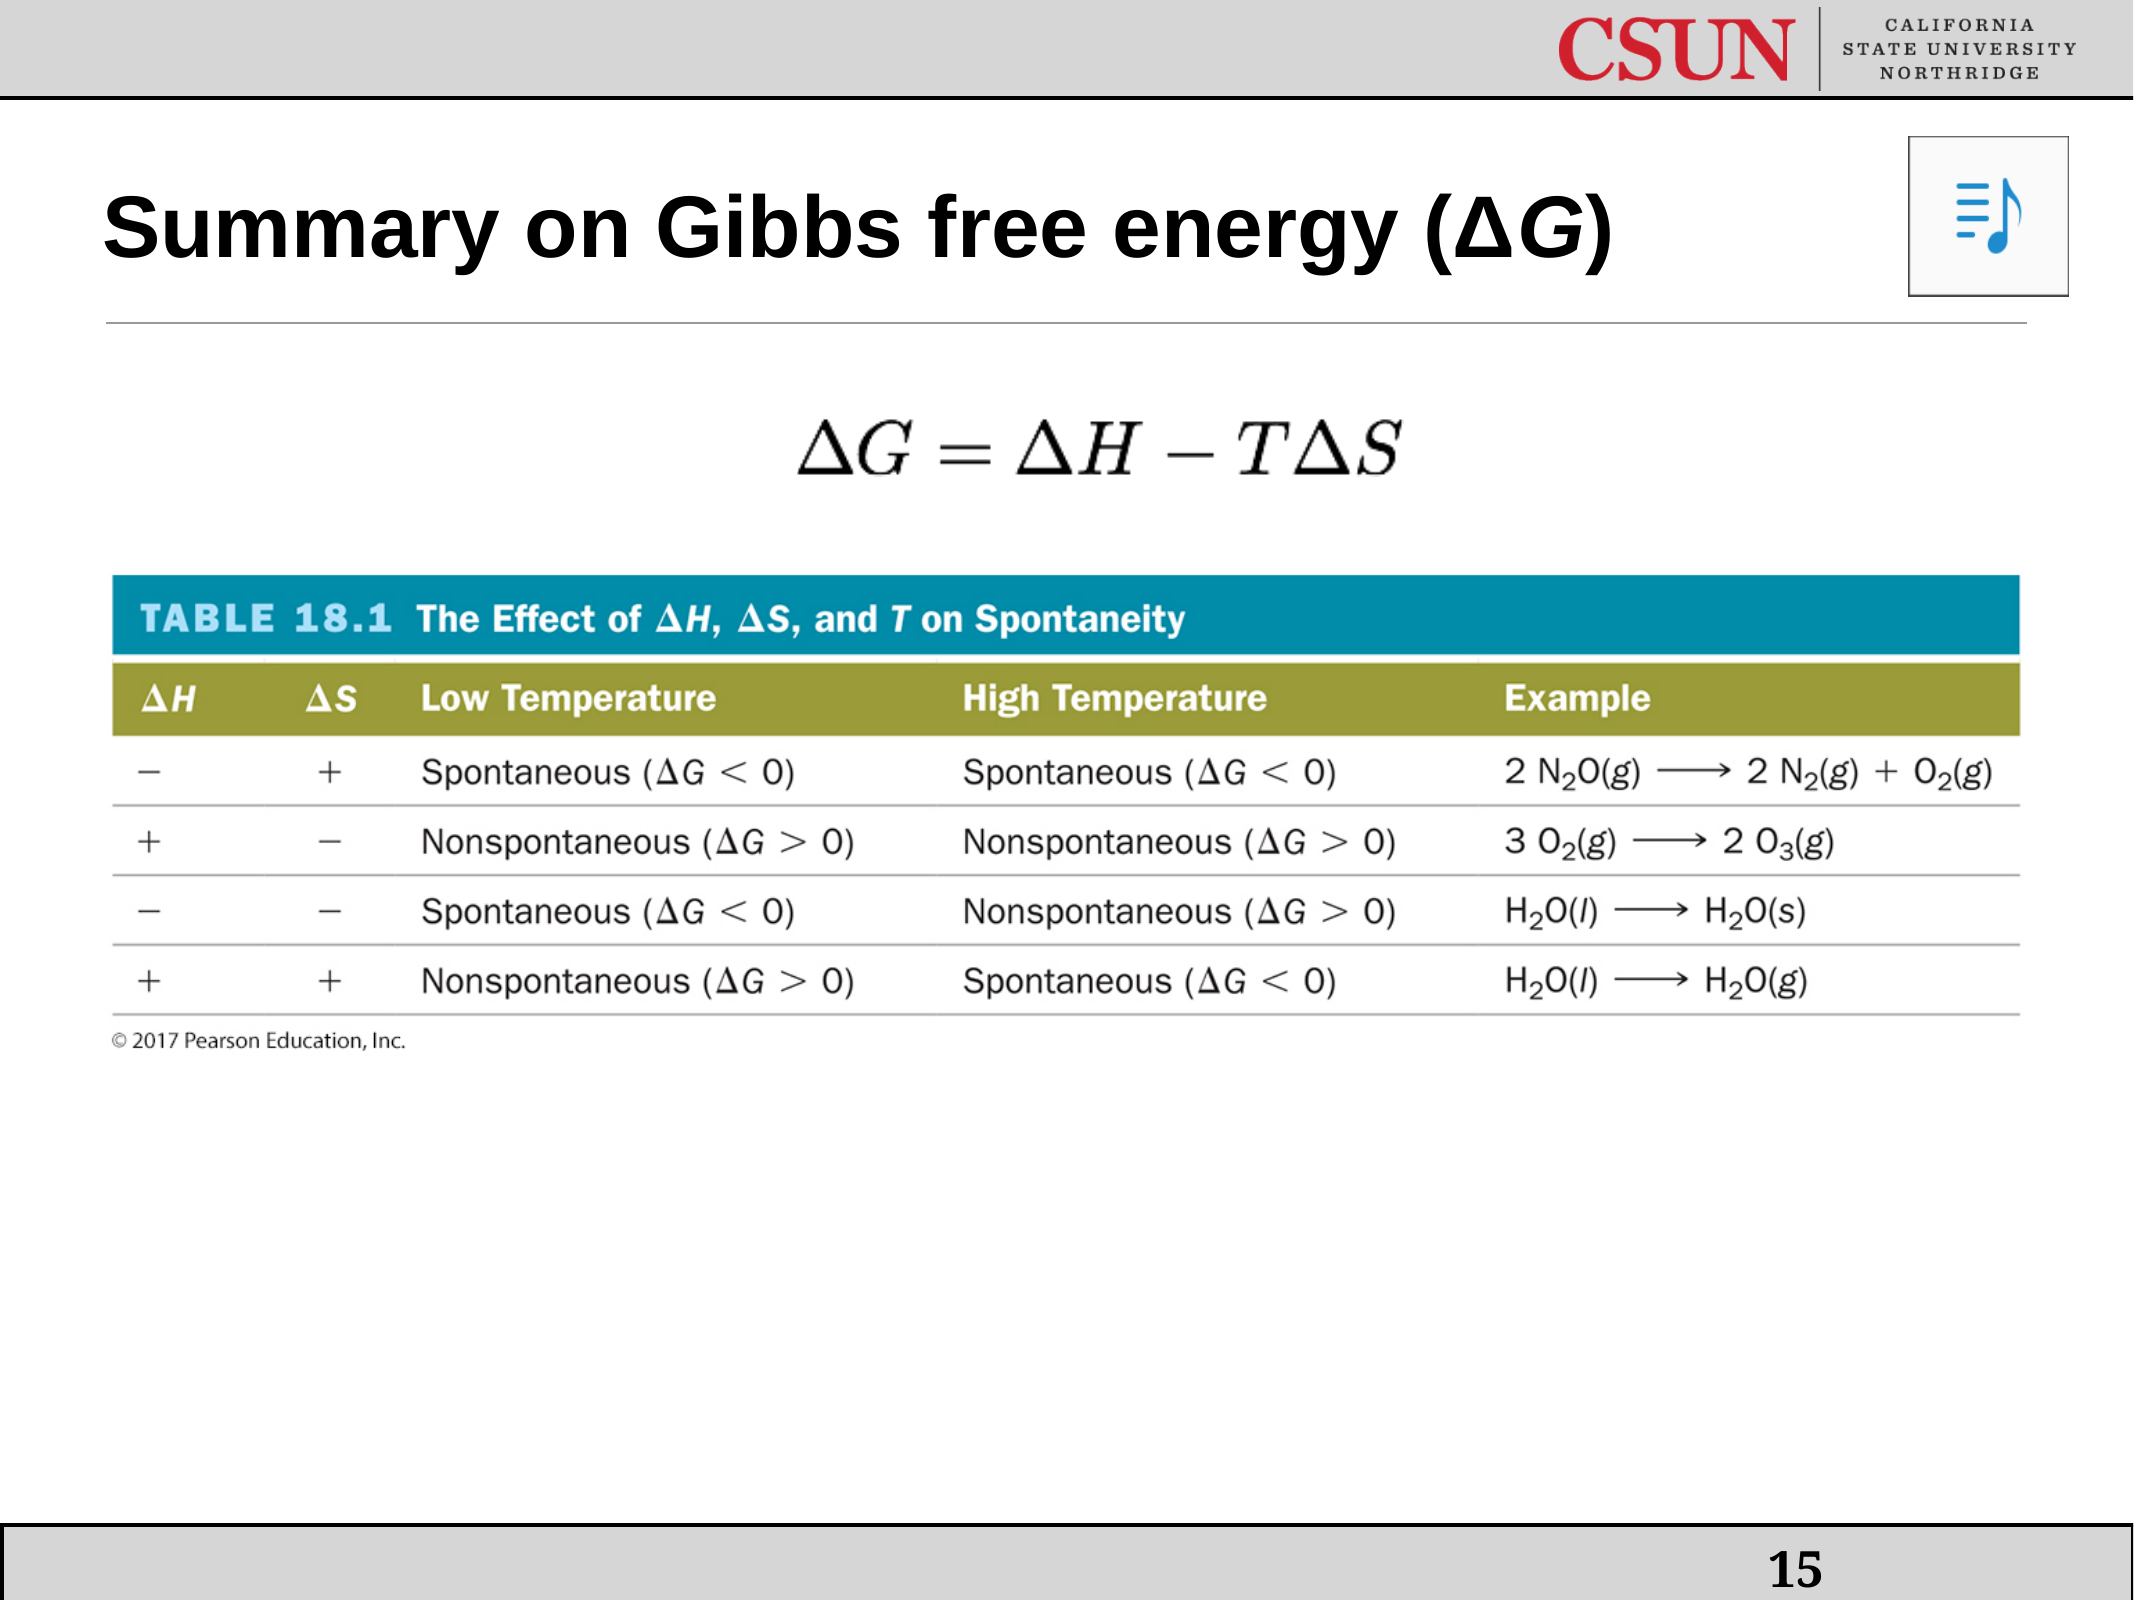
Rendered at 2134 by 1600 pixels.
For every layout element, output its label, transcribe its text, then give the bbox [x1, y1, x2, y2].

picture [797, 418, 1404, 477]
picture [97, 560, 2036, 1062]
title Summary on Gibbs free energy (ΔG) [93, 104, 2040, 284]
picture [1559, 7, 2076, 91]
text_box [1907, 135, 2071, 298]
